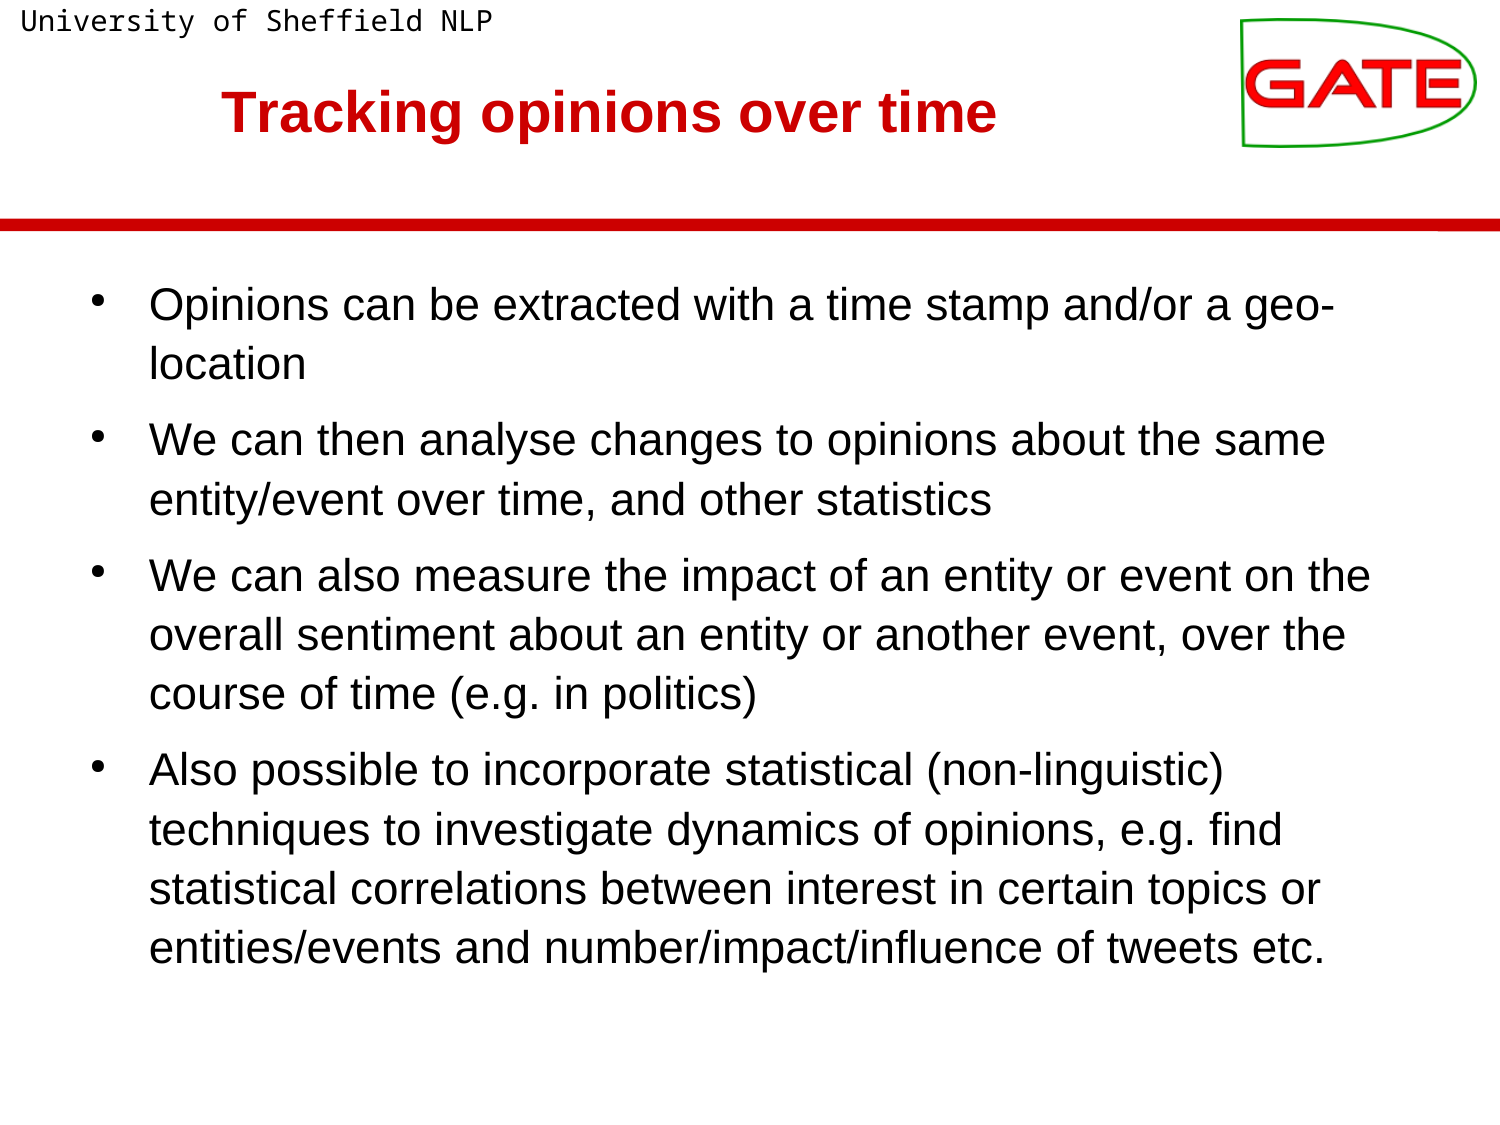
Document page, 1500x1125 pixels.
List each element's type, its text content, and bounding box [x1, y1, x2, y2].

title Tracking opinions over time [206, 18, 1447, 207]
picture [1447, 18, 1477, 148]
list Opinions can be extracted with a time stamp and/or a geo-location We can then analyse changes to opinions about the same entity/event over time, and other statistics We can also measure the impact of an entity or event on the overall sentiment about an entity or another event, over the course of time (e.g. in politics) Also possible to incorporate statistical (non-linguistic) techniques to investigate dynamics of opinions, e.g. find statistical correlations between interest in certain topics or entities/events and number/impact/influence of tweets etc. [74, 262, 1425, 1035]
